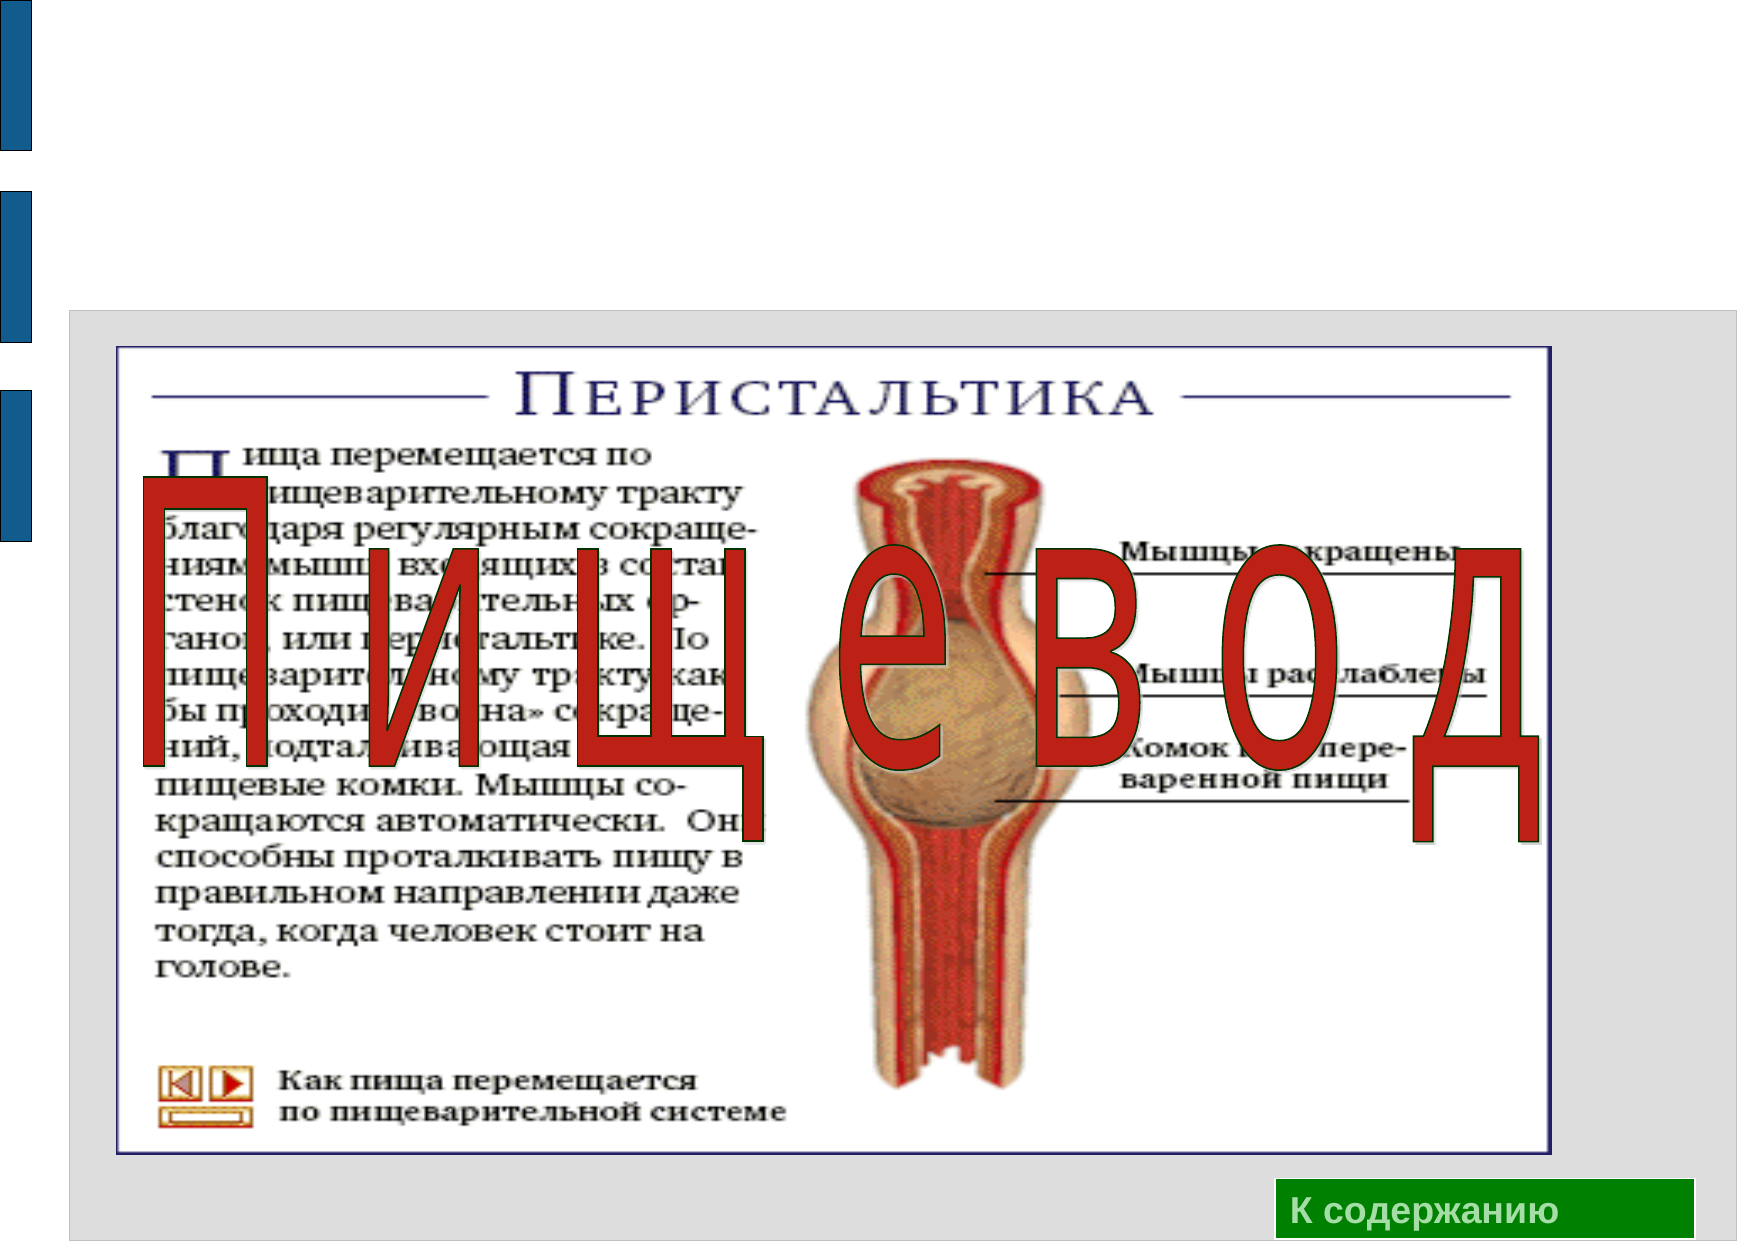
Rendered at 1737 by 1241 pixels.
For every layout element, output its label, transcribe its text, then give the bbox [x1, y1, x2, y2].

text_box П и щ е в о д [369, 548, 479, 767]
text_box К содержанию [1275, 1178, 1696, 1240]
text_box П и щ е в о д [1413, 548, 1539, 842]
text_box П и щ е в о д [839, 544, 946, 771]
text_box П и щ е в о д [143, 476, 268, 767]
picture [116, 346, 1552, 1155]
text_box П и щ е в о д [1036, 548, 1140, 767]
text_box П и щ е в о д [1222, 544, 1337, 771]
text_box П и щ е в о д [577, 549, 763, 842]
